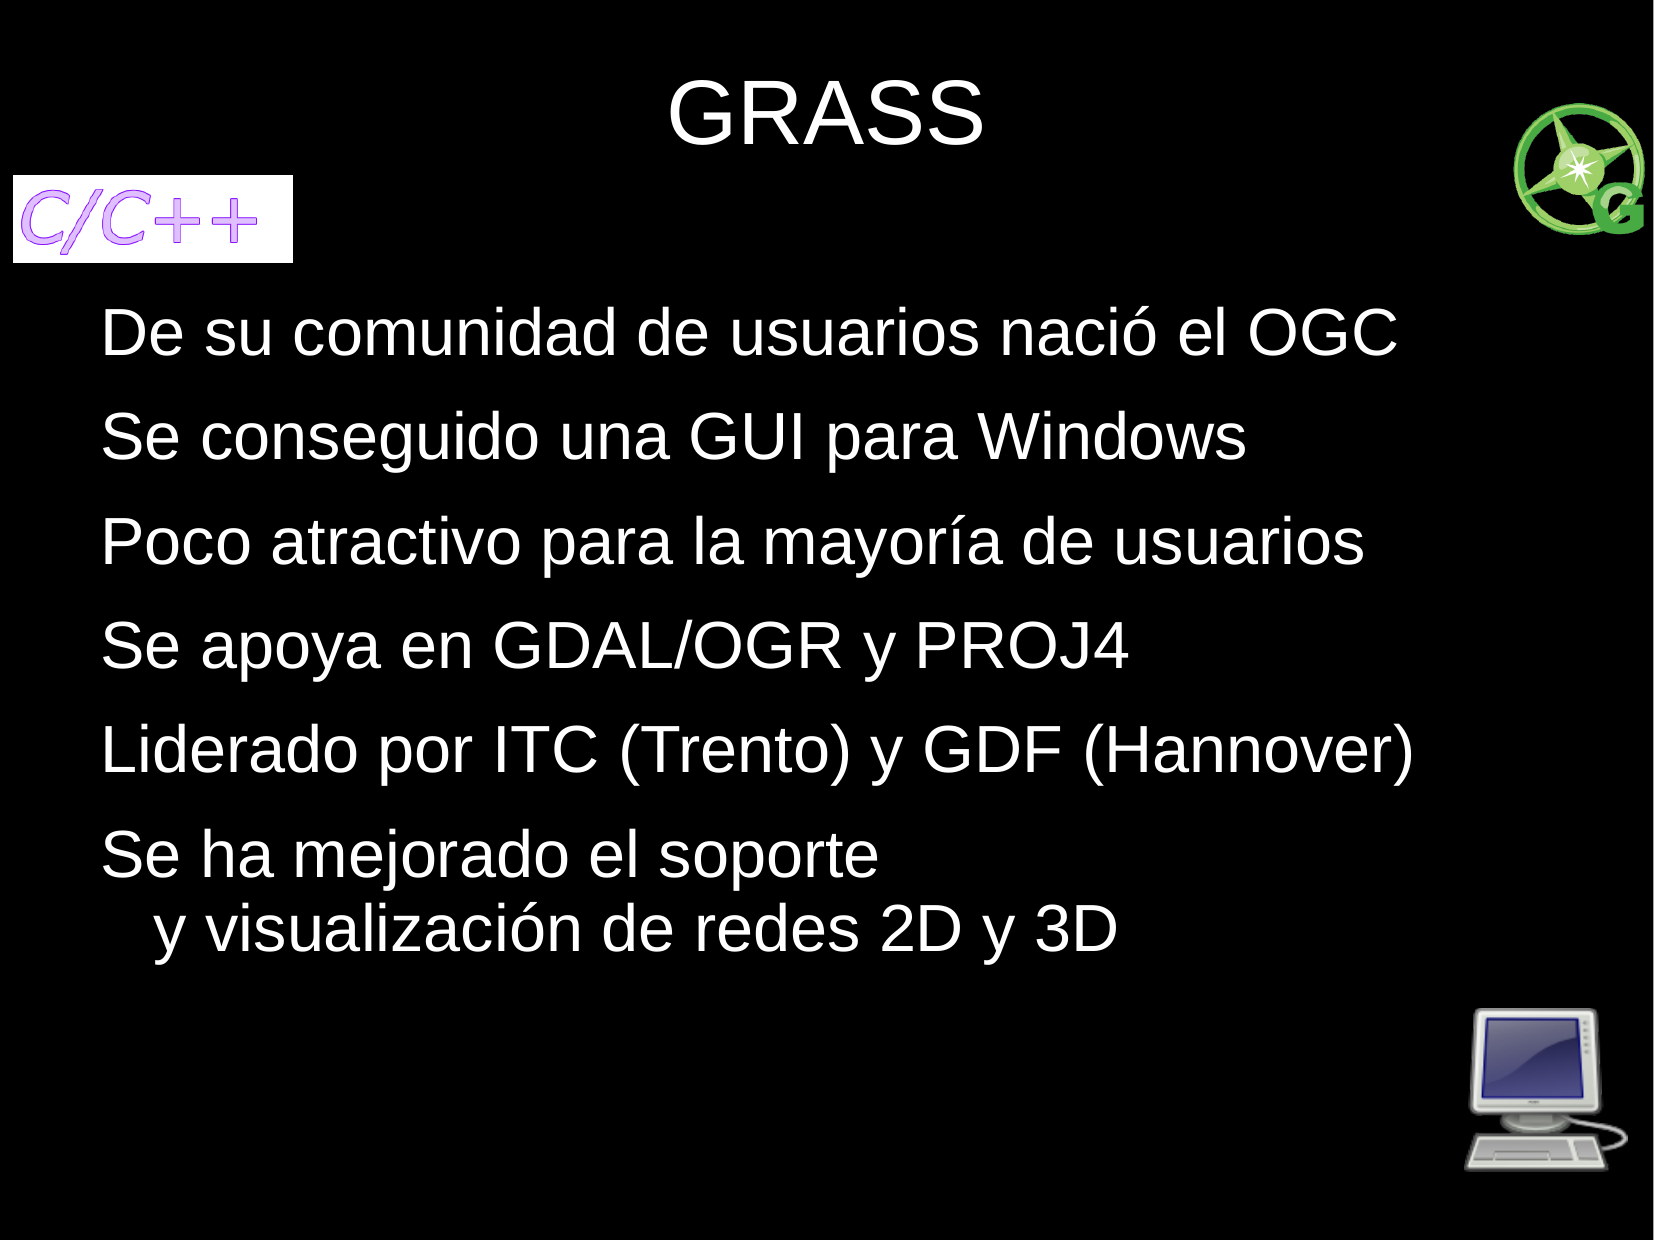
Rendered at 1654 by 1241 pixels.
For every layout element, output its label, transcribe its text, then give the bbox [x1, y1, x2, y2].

title GRASS [82, 49, 1571, 178]
picture [1513, 103, 1645, 235]
picture [13, 175, 293, 263]
picture [1464, 1008, 1628, 1172]
list De su comunidad de usuarios nació el OGC Se conseguido una GUI para Windows Poco atractivo para la mayoría de usuarios Se apoya en GDAL/OGR y PROJ4 Liderado por ITC (Trento) y GDF (Hannover) Se ha mejorado el soporte y visualización de redes 2D y 3D [82, 295, 1571, 967]
